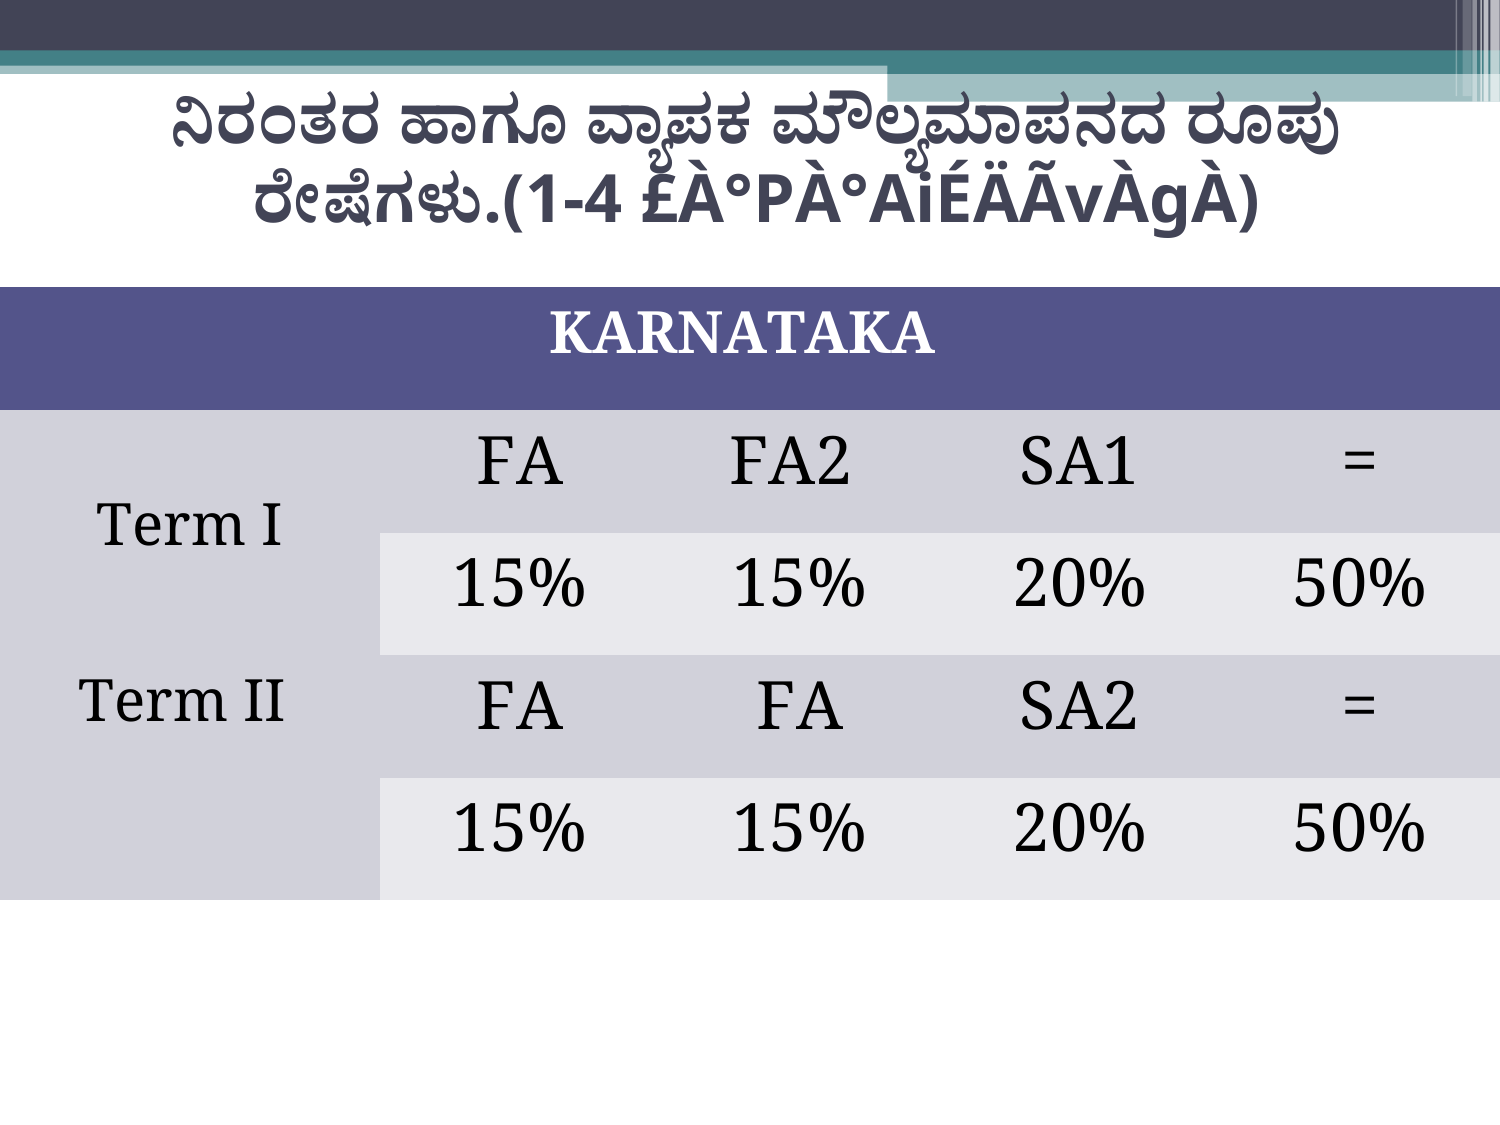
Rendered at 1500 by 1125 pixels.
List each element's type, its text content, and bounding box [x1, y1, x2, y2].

table_cell 15% [660, 533, 940, 655]
table_cell SA1 [940, 410, 1220, 533]
table_cell FA [380, 655, 660, 778]
table_cell 15% [660, 778, 940, 900]
table_cell Term II [0, 655, 380, 900]
table_cell 50% [1220, 533, 1500, 655]
table_cell SA2 [940, 655, 1220, 778]
table_cell FA [380, 410, 660, 533]
title ನಿರಂತರ ಹಾಗೂ ವ್ಯಾಪಕ ಮೌಲ್ಯಮಾಪನದ ರೂಪು ರೇಷೆಗಳು.(1-4 £À°PÀ°AiÉÄÃvÀgÀ) [37, 50, 1476, 263]
table_cell = [1220, 410, 1500, 533]
table_cell 20% [940, 778, 1220, 900]
table_cell 50% [1220, 778, 1500, 900]
table_cell FA2 [660, 410, 940, 533]
table_cell Term I [0, 410, 380, 655]
table_cell 20% [940, 533, 1220, 655]
table_cell = [1220, 655, 1500, 778]
table_cell 15% [380, 778, 660, 900]
table_cell 15% [380, 533, 660, 655]
table_header KARNATAKA [0, 287, 1500, 410]
table_cell FA [660, 655, 940, 778]
